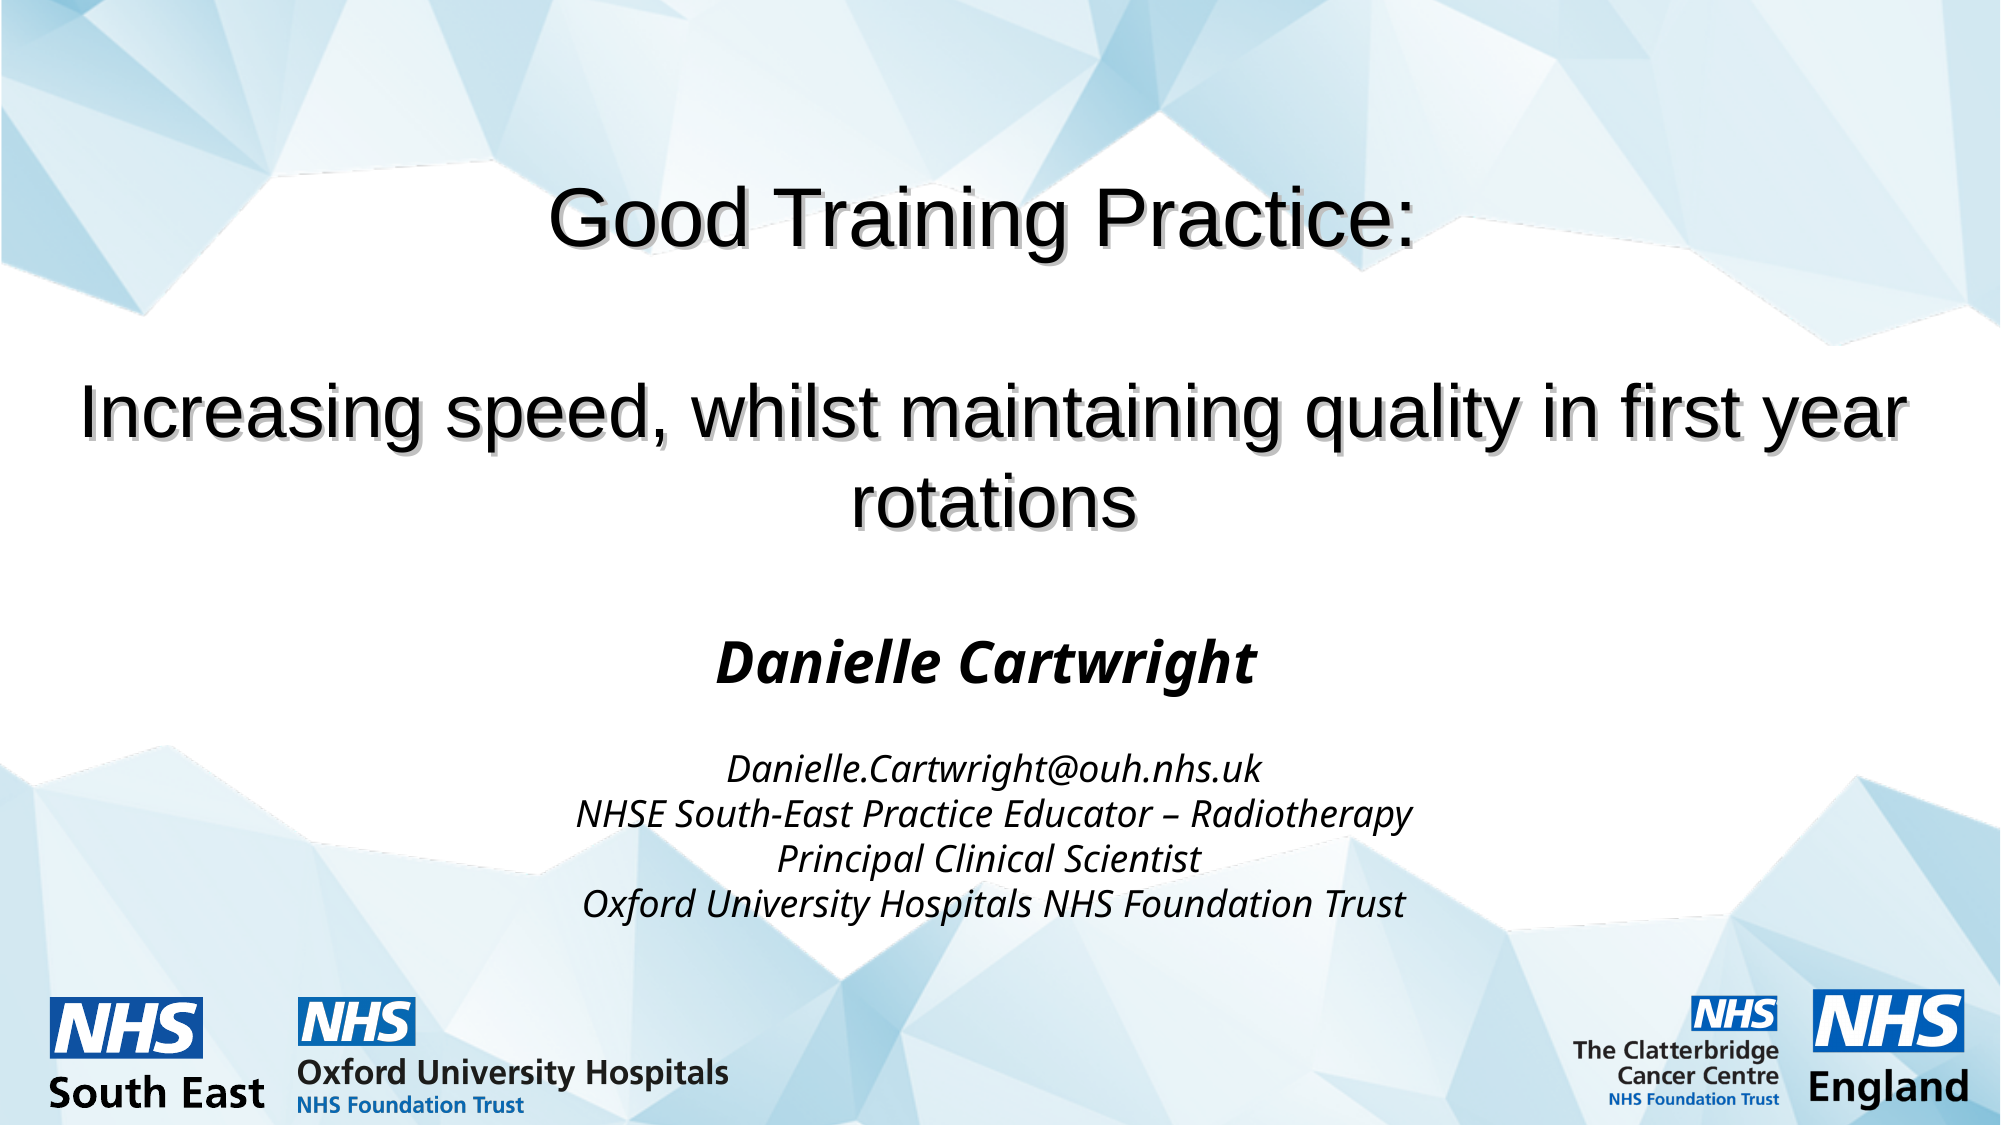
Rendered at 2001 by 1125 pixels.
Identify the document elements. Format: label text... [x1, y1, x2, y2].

picture [0, 745, 2000, 1125]
text_box Good Training Practice: Increasing speed, whilst maintaining quality in first year rotations [44, 155, 1944, 555]
picture [0, 0, 2000, 346]
text_box Danielle Cartwright Danielle.Cartwright@ouh.nhs.uk NHSE South-East Practice Educator – Radiotherapy Principal Clinical Scientist Oxford University Hospitals NHS Foundation Trust [547, 527, 1441, 937]
